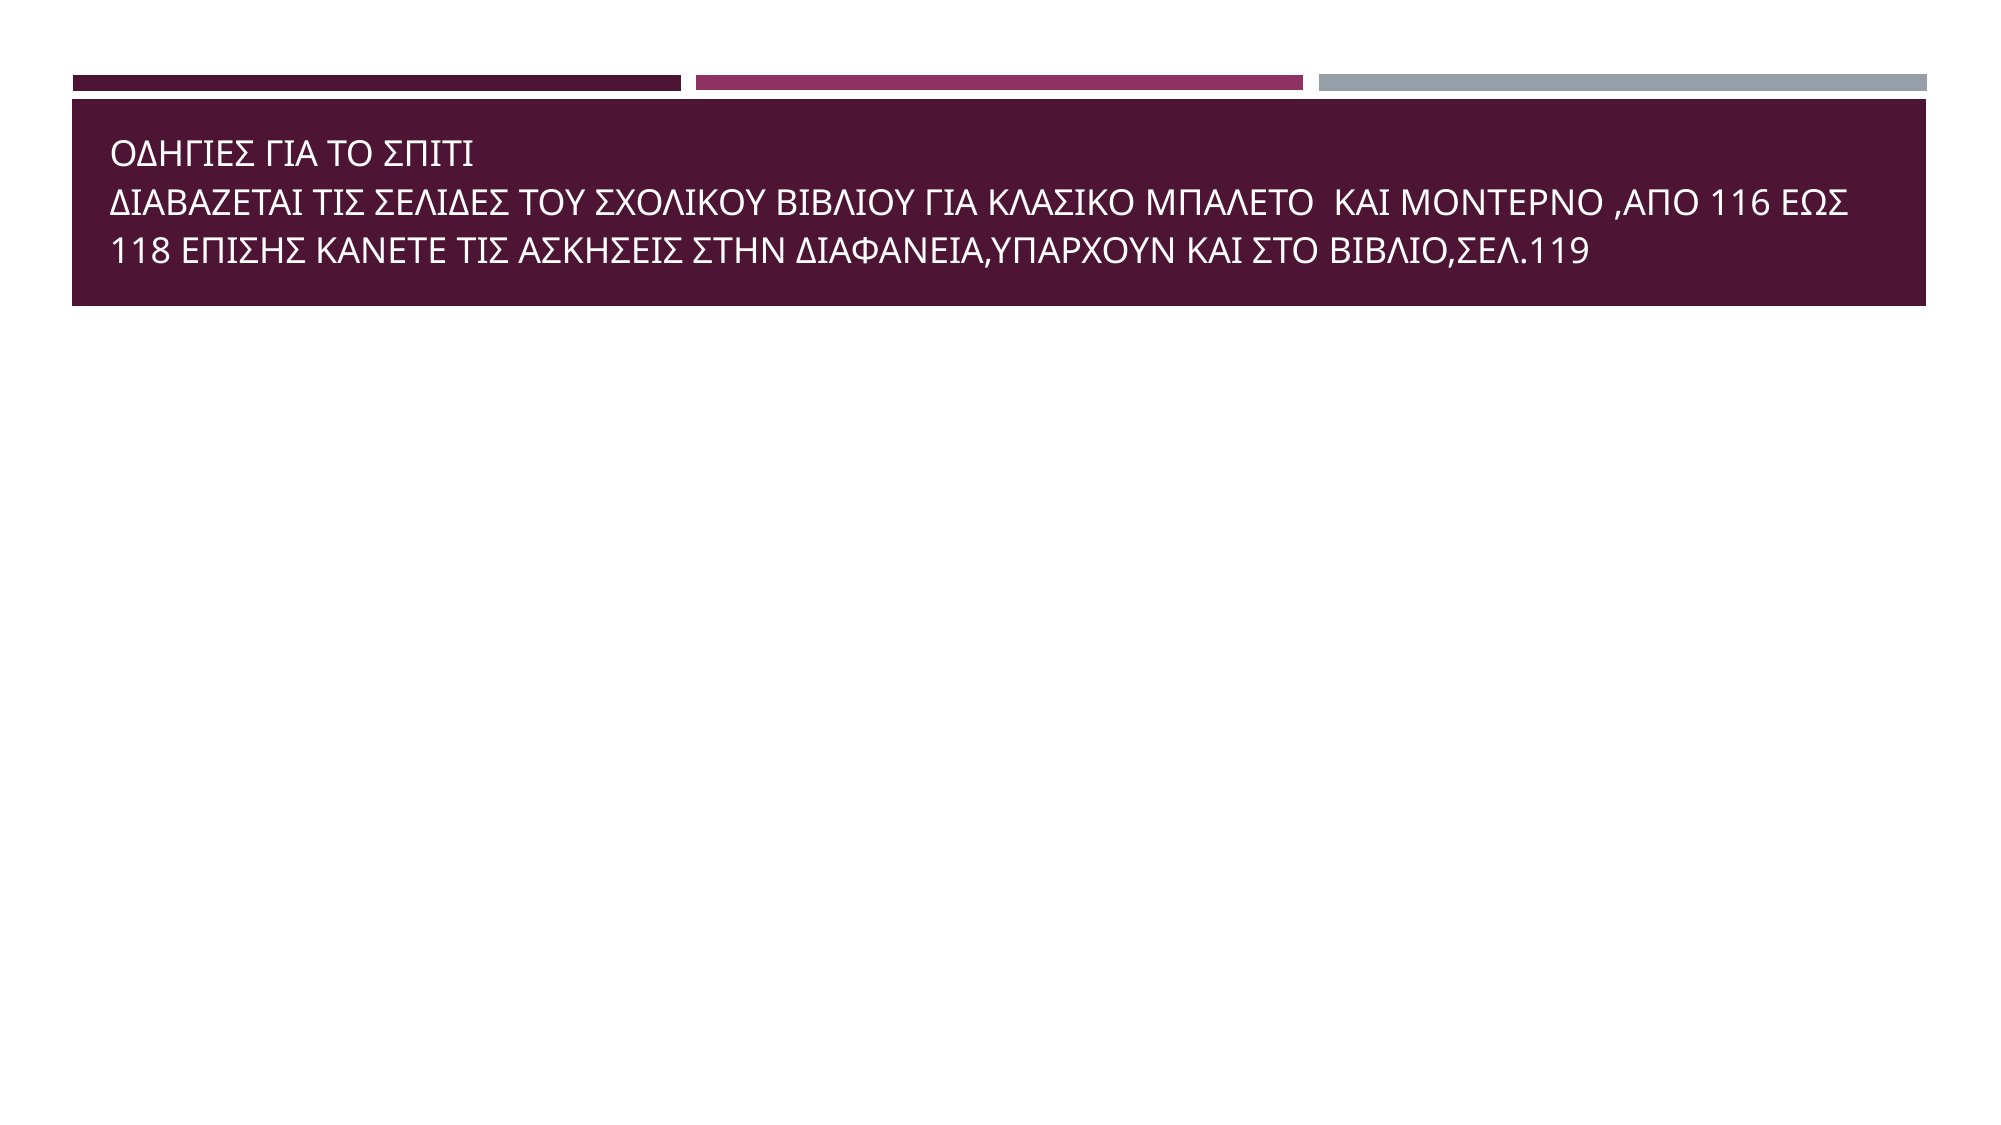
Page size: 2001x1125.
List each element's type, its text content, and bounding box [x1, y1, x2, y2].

title ΟΔΗΓΙΕΣ ΓΙΑ ΤΟ ΣΠΙΤΙ ΔΙΑΒΑΖΕΤΑΙ ΤΙΣ ΣΕΛΙΔΕΣ ΤΟΥ ΣΧΟΛΙΚΟΥ ΒΙΒΛΙΟΥ ΓΙΑ ΚΛΑΣΙΚΟ ΜΠΑΛΕΤΟ ΚΑΙ ΜΟΝΤΕΡΝΟ ,ΑΠΟ 116 ΕΩΣ 118 ΕΠΙΣΗΣ ΚΑΝΕΤΕ ΤΙΣ ΑΣΚΗΣΕΙΣ ΣΤΗΝ ΔΙΑΦΑΝΕΙΑ,ΥΠΑΡΧΟΥΝ ΚΑΙ ΣΤΟ ΒΙΒΛΙΟ,ΣΕΛ.119 [94, 119, 1904, 282]
